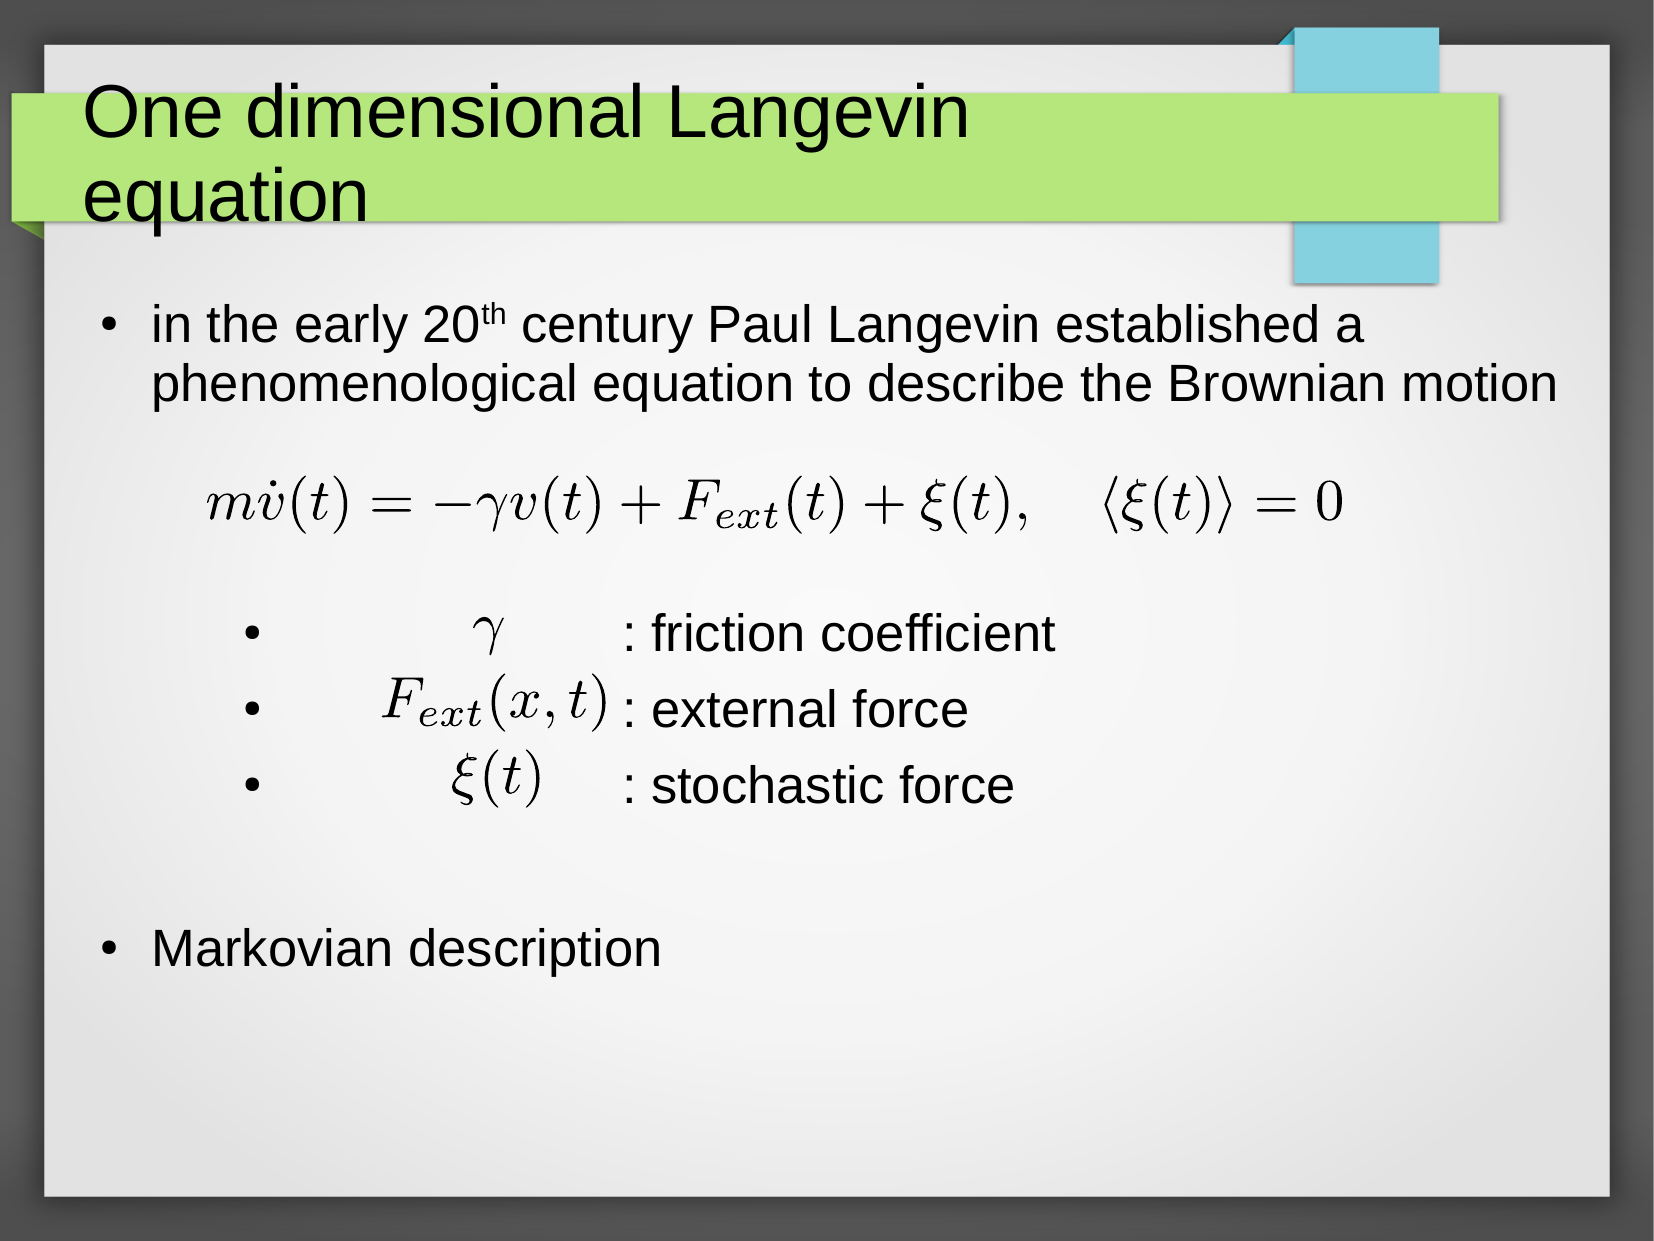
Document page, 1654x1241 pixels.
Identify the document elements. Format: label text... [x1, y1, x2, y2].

text_box [379, 673, 612, 732]
text_box [205, 475, 1345, 534]
list in the early 20th century Paul Langevin established a phenomenological equation to describe the Brownian motion : friction coefficient : external force : stochastic force Markovian description [82, 295, 1571, 1015]
picture [0, 0, 1654, 1241]
title One dimensional Langevin equation [82, 69, 1264, 238]
text_box [450, 749, 546, 808]
text_box [472, 616, 506, 656]
